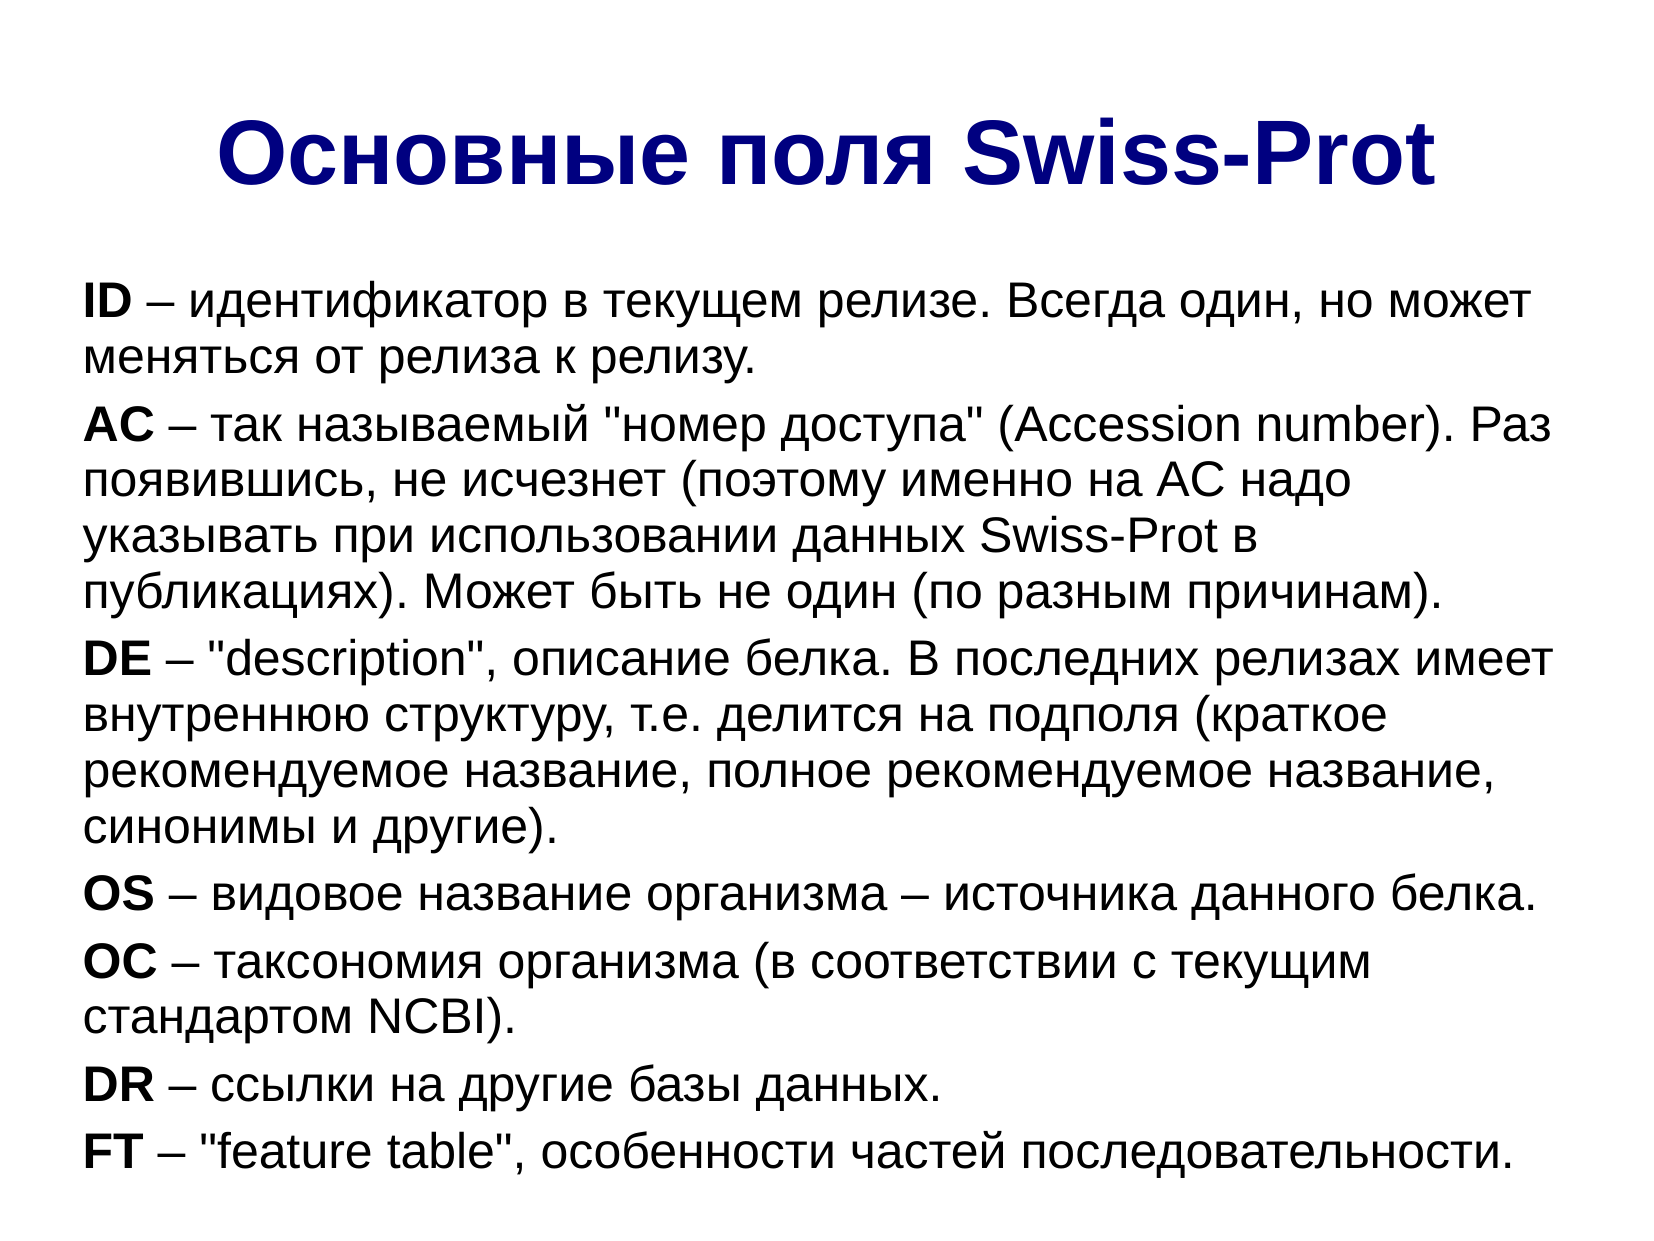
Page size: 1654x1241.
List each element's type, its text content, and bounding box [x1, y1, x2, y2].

title Основные поля Swiss-Prot [82, 49, 1571, 257]
list ID – идентификатор в текущем релизе. Всегда один, но может меняться от релиза к релизу. AC – так называемый "номер доступа" (Accession number). Раз появившись, не исчезнет (поэтому именно на AC надо указывать при использовании данных Swiss-Prot в публикациях). Может быть не один (по разным причинам). DE – "description", описание белка. В последних релизах имеет внутреннюю структуру, т.е. делится на подполя (краткое рекомендуемое название, полное рекомендуемое название, синонимы и другие). OS – видовое название организма – источника данного белка. OC – таксономия организма (в соответствии с текущим стандартом NCBI). DR – ссылки на другие базы данных. FT – "feature table", особенности частей последовательности. [82, 272, 1571, 992]
